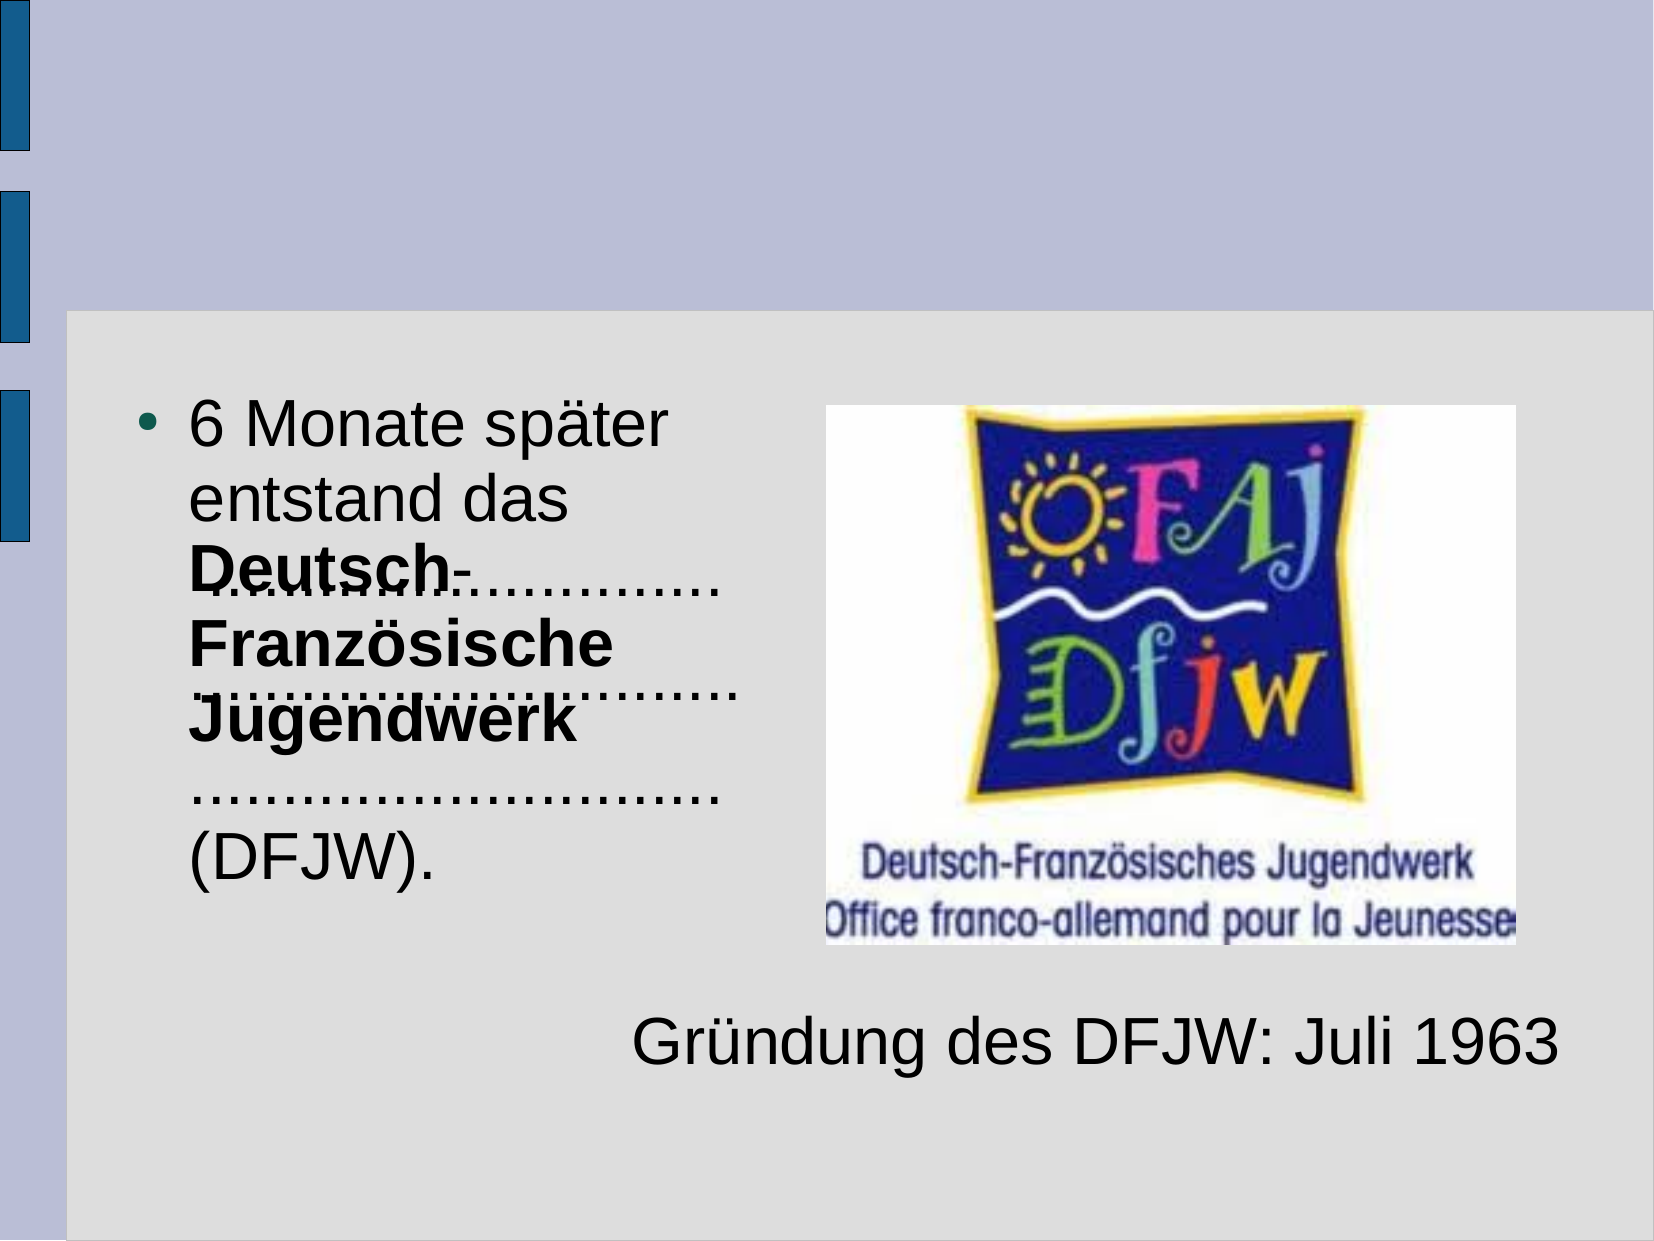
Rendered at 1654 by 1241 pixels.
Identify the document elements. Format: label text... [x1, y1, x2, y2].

picture [826, 405, 1516, 945]
text_box Deutsch-Französische Jugendwerk [118, 531, 621, 756]
text_box Gründung des DFJW: Juli 1963 [561, 1003, 1592, 1079]
list 6 Monate später entstand das ............................ .............................. ............................. (DFJW). [118, 281, 808, 1063]
